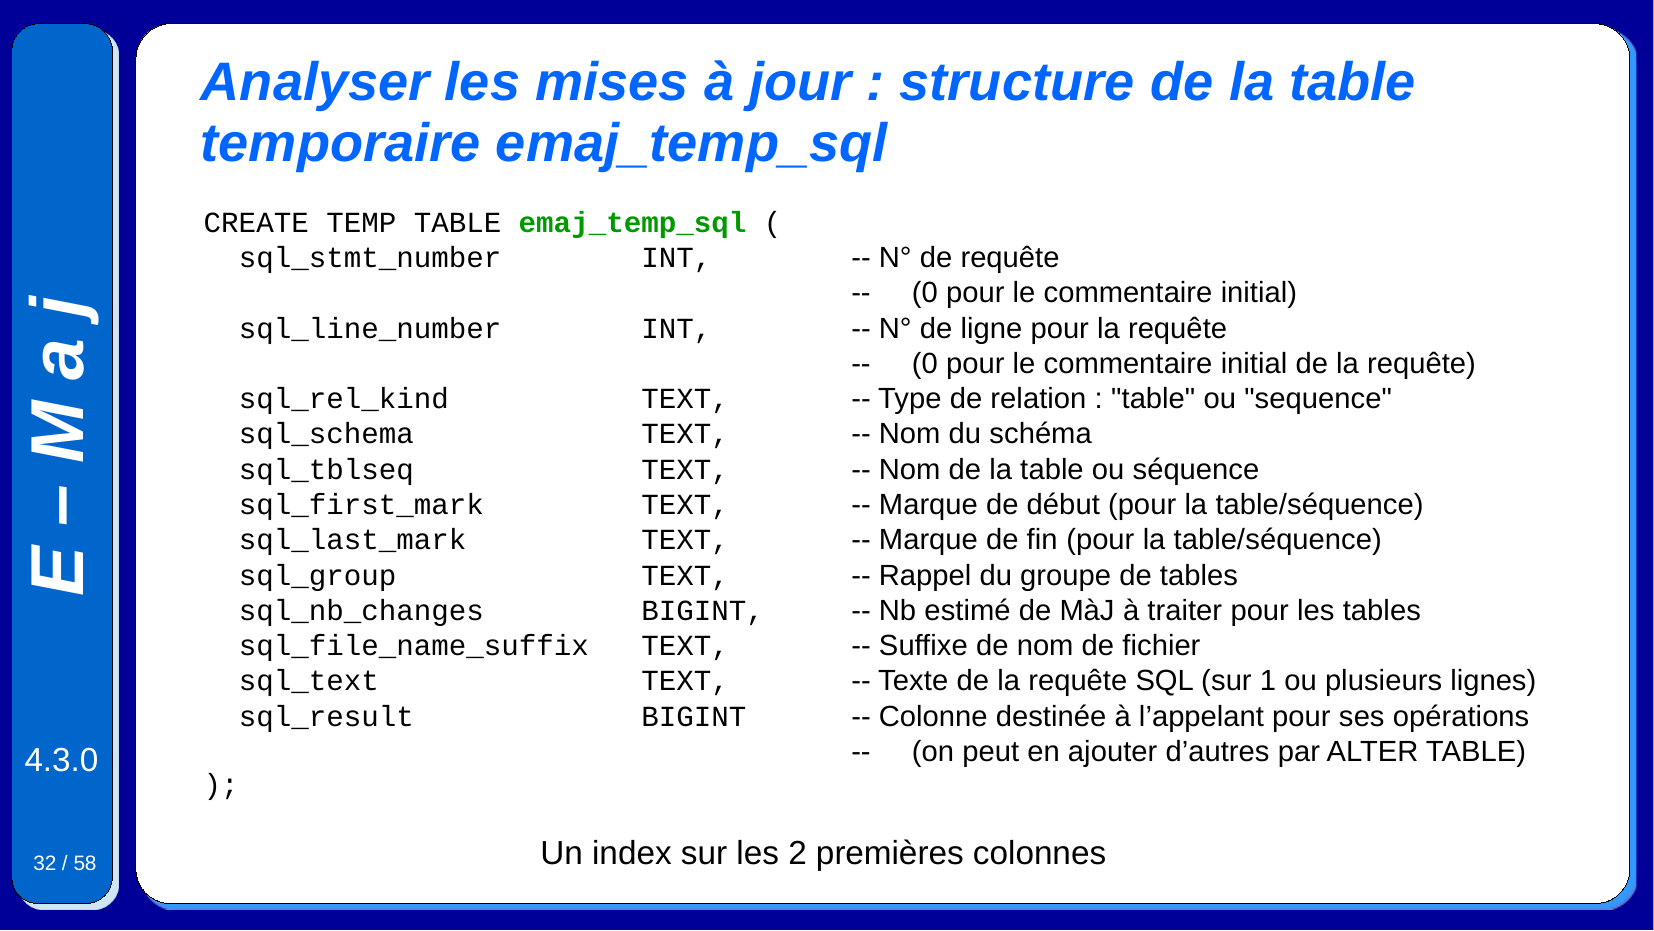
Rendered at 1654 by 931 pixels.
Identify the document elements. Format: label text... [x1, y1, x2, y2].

text_box CREATE TEMP TABLE emaj_temp_sql ( sql_stmt_number INT, -- N° de requête -- (0 pour le commentaire initial) sql_line_number INT, -- N° de ligne pour la requête -- (0 pour le commentaire initial de la requête) sql_rel_kind TEXT, -- Type de relation : "table" ou "sequence" sql_schema TEXT, -- Nom du schéma sql_tblseq TEXT, -- Nom de la table ou séquence sql_first_mark TEXT, -- Marque de début (pour la table/séquence) sql_last_mark TEXT, -- Marque de fin (pour la table/séquence) sql_group TEXT, -- Rappel du groupe de tables sql_nb_changes BIGINT, -- Nb estimé de MàJ à traiter pour les tables sql_file_name_suffix TEXT, -- Suffixe de nom de fichier sql_text TEXT, -- Texte de la requête SQL (sur 1 ou plusieurs lignes) sql_result BIGINT -- Colonne destinée à l’appelant pour ses opérations -- (on peut en ajouter d’autres par ALTER TABLE) ); [188, 200, 1595, 811]
title Analyser les mises à jour : structure de la table temporaire emaj_temp_sql [200, 34, 1575, 191]
text_box Un index sur les 2 premières colonnes [525, 826, 1122, 879]
